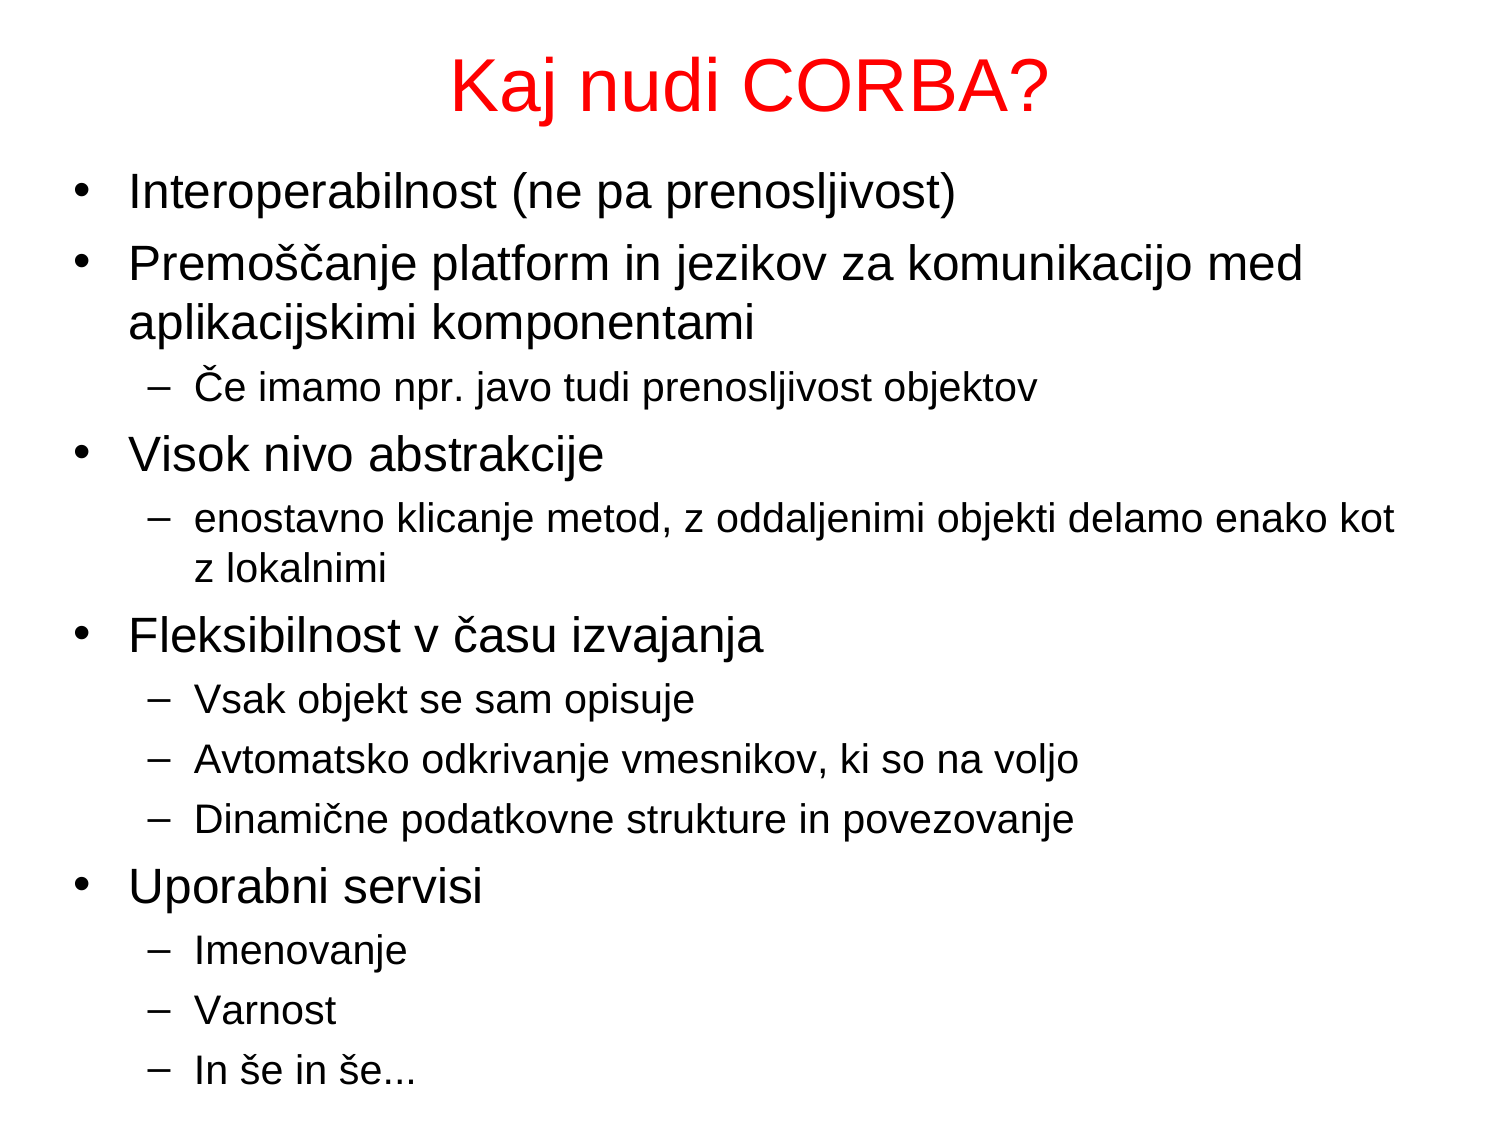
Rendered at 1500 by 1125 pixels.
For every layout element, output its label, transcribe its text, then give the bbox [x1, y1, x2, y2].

list Interoperabilnost (ne pa prenosljivost) Premoščanje platform in jezikov za komunikacijo med aplikacijskimi komponentami Če imamo npr. javo tudi prenosljivost objektov Visok nivo abstrakcije enostavno klicanje metod, z oddaljenimi objekti delamo enako kot z lokalnimi Fleksibilnost v času izvajanja Vsak objekt se sam opisuje Avtomatsko odkrivanje vmesnikov, ki so na voljo Dinamične podatkovne strukture in povezovanje Uporabni servisi Imenovanje Varnost In še in še... [58, 152, 1419, 1111]
title Kaj nudi CORBA? [75, 18, 1426, 145]
